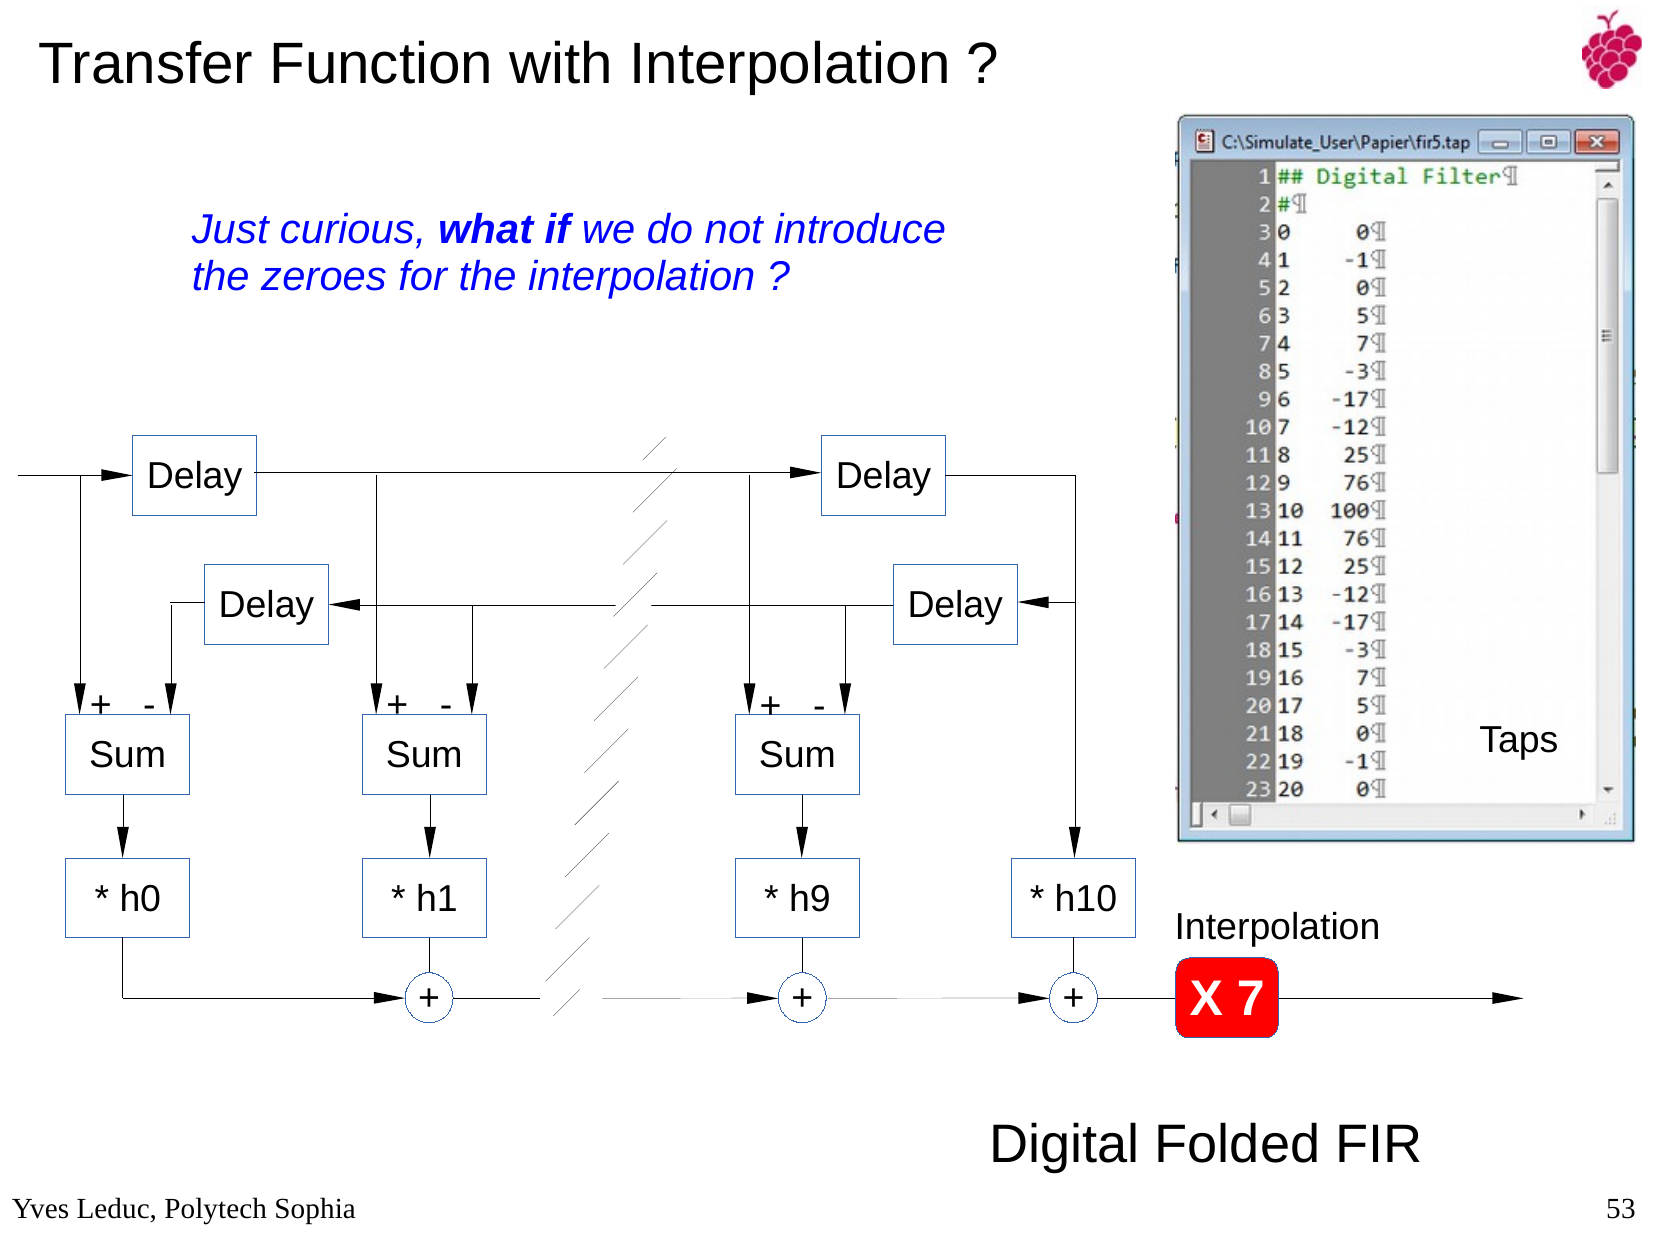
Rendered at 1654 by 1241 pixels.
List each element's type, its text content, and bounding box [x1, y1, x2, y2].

text_box Digital Folded FIR [974, 1105, 1439, 1182]
text_box Delay [204, 564, 329, 645]
text_box * h10 [1011, 858, 1136, 938]
text_box + - [75, 676, 186, 734]
text_box Transfer Function with Interpolation ? [23, 23, 1288, 104]
text_box Sum [65, 714, 190, 795]
text_box Taps [1464, 710, 1584, 768]
text_box + - [744, 676, 855, 734]
text_box Delay [821, 435, 946, 516]
text_box Delay [132, 435, 257, 516]
picture [1582, 5, 1642, 89]
text_box [640, 436, 683, 472]
picture [1175, 112, 1636, 845]
text_box Sum [362, 714, 487, 795]
text_box + [1049, 972, 1098, 1023]
text_box [539, 473, 676, 1016]
text_box Just curious, what if we do not introduce the zeroes for the interpolation ? [177, 198, 962, 308]
text_box + [405, 972, 454, 1023]
text_box Interpolation [1159, 897, 1396, 997]
text_box Delay [893, 564, 1018, 645]
text_box * h0 [65, 858, 190, 938]
text_box * h1 [362, 858, 487, 938]
text_box * h9 [735, 858, 860, 938]
text_box Sum [735, 714, 860, 795]
text_box + - [371, 676, 482, 734]
text_box + [778, 972, 827, 1023]
text_box X 7 [1175, 997, 1279, 1038]
